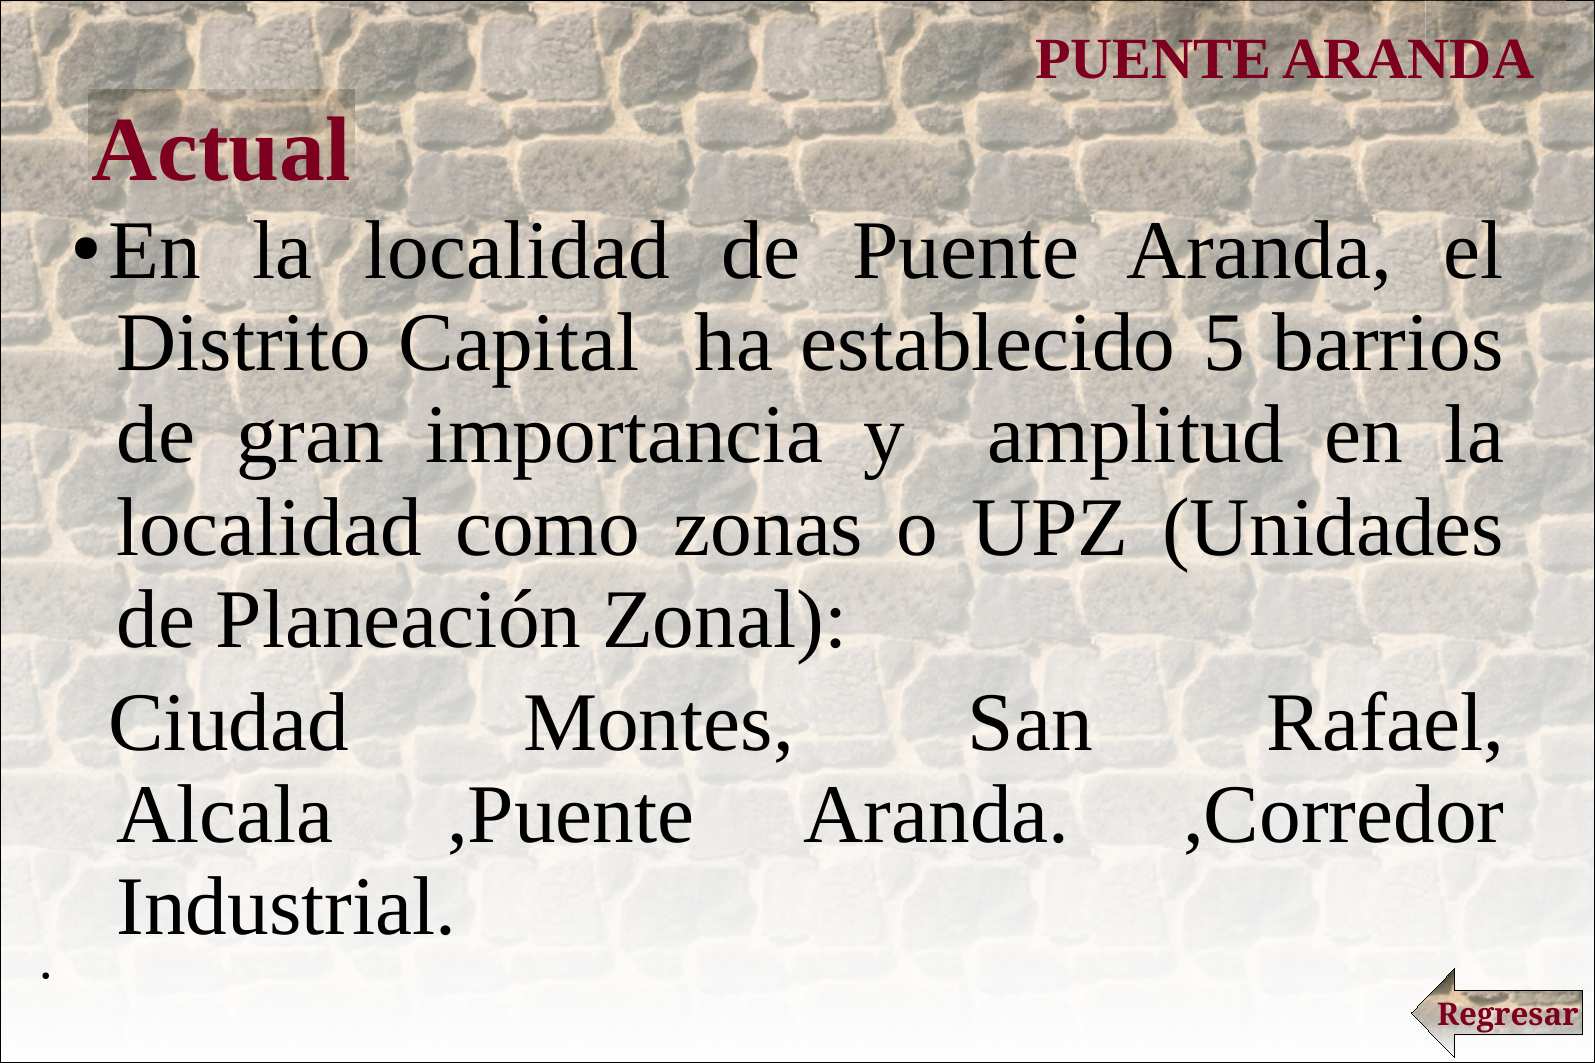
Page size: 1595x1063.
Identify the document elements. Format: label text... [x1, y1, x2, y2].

text_box Regresar [1411, 968, 1583, 1058]
text_box Actual [88, 89, 355, 208]
subtitle En la localidad de Puente Aranda, el Distrito Capital ha establecido 5 barrios de gran importancia y amplitud en la localidad como zonas o UPZ (Unidades de Planeación Zonal): Ciudad Montes, San Rafael, Alcala ,Puente Aranda. ,Corredor Industrial. [41, 249, 1506, 945]
text_box PUENTE ARANDA [1003, 0, 1565, 119]
